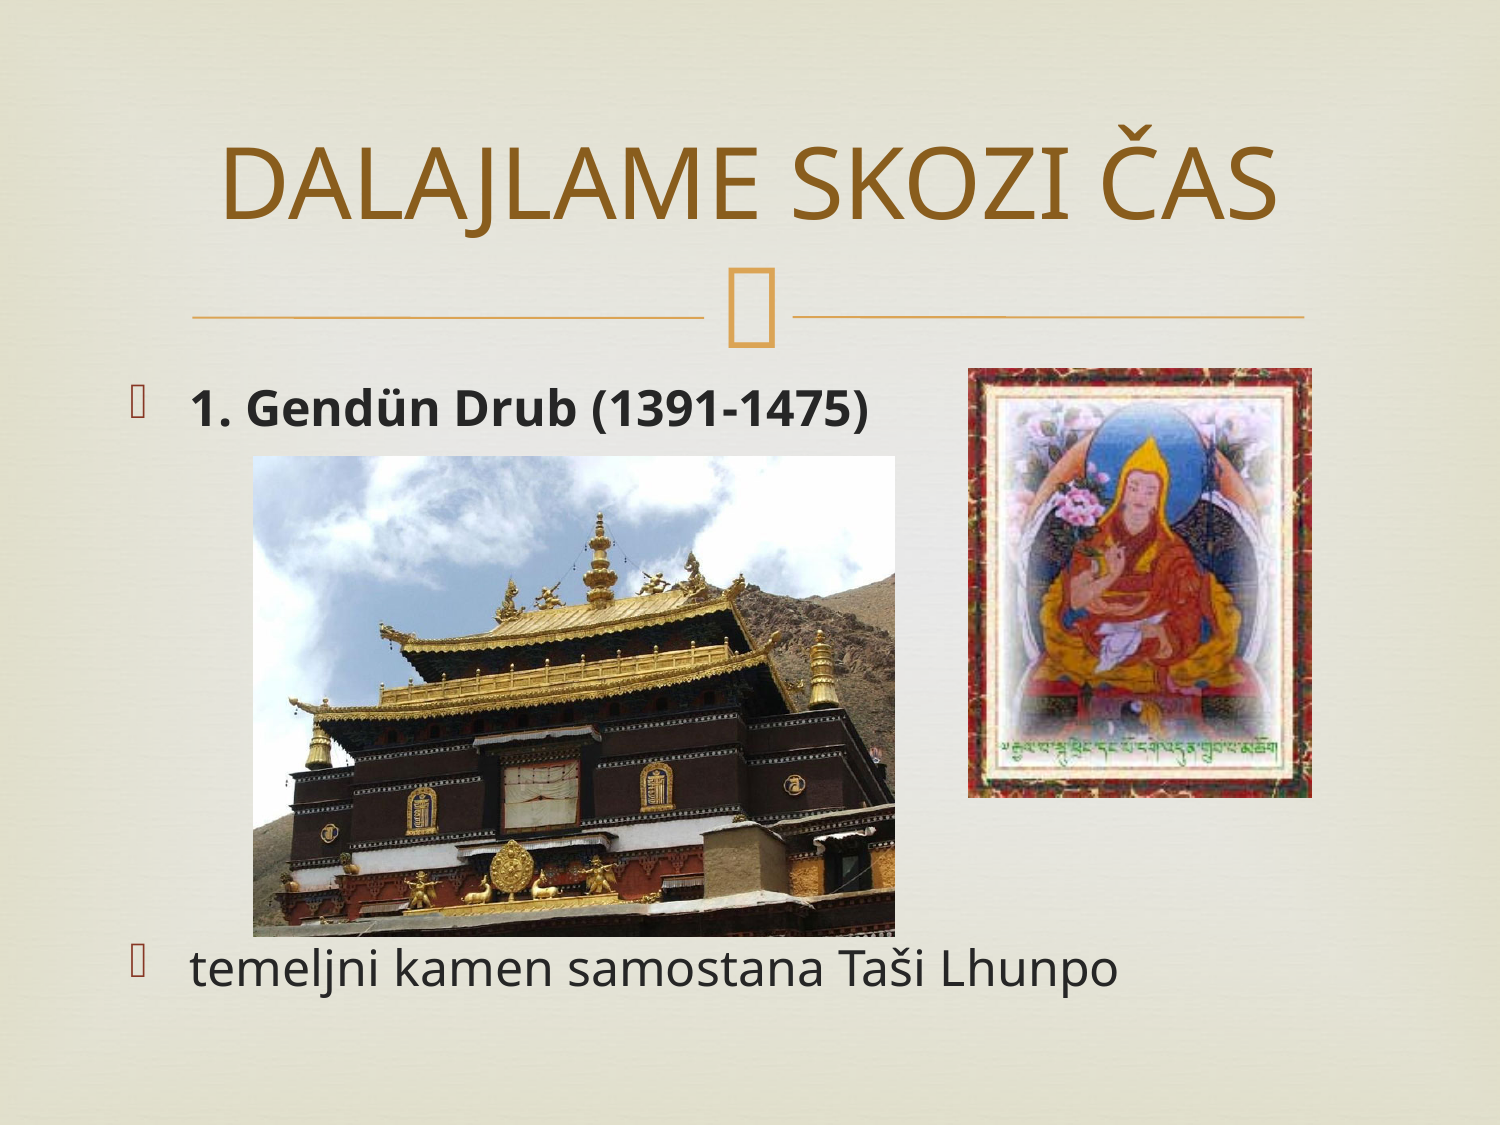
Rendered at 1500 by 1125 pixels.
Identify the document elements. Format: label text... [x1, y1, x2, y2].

picture [968, 368, 1312, 798]
title DALAJLAME SKOZI ČAS [113, 93, 1386, 267]
list 1. Gendün Drub (1391-1475) temeljni kamen samostana Taši Lhunpo [114, 368, 1386, 1071]
picture [253, 456, 895, 937]
